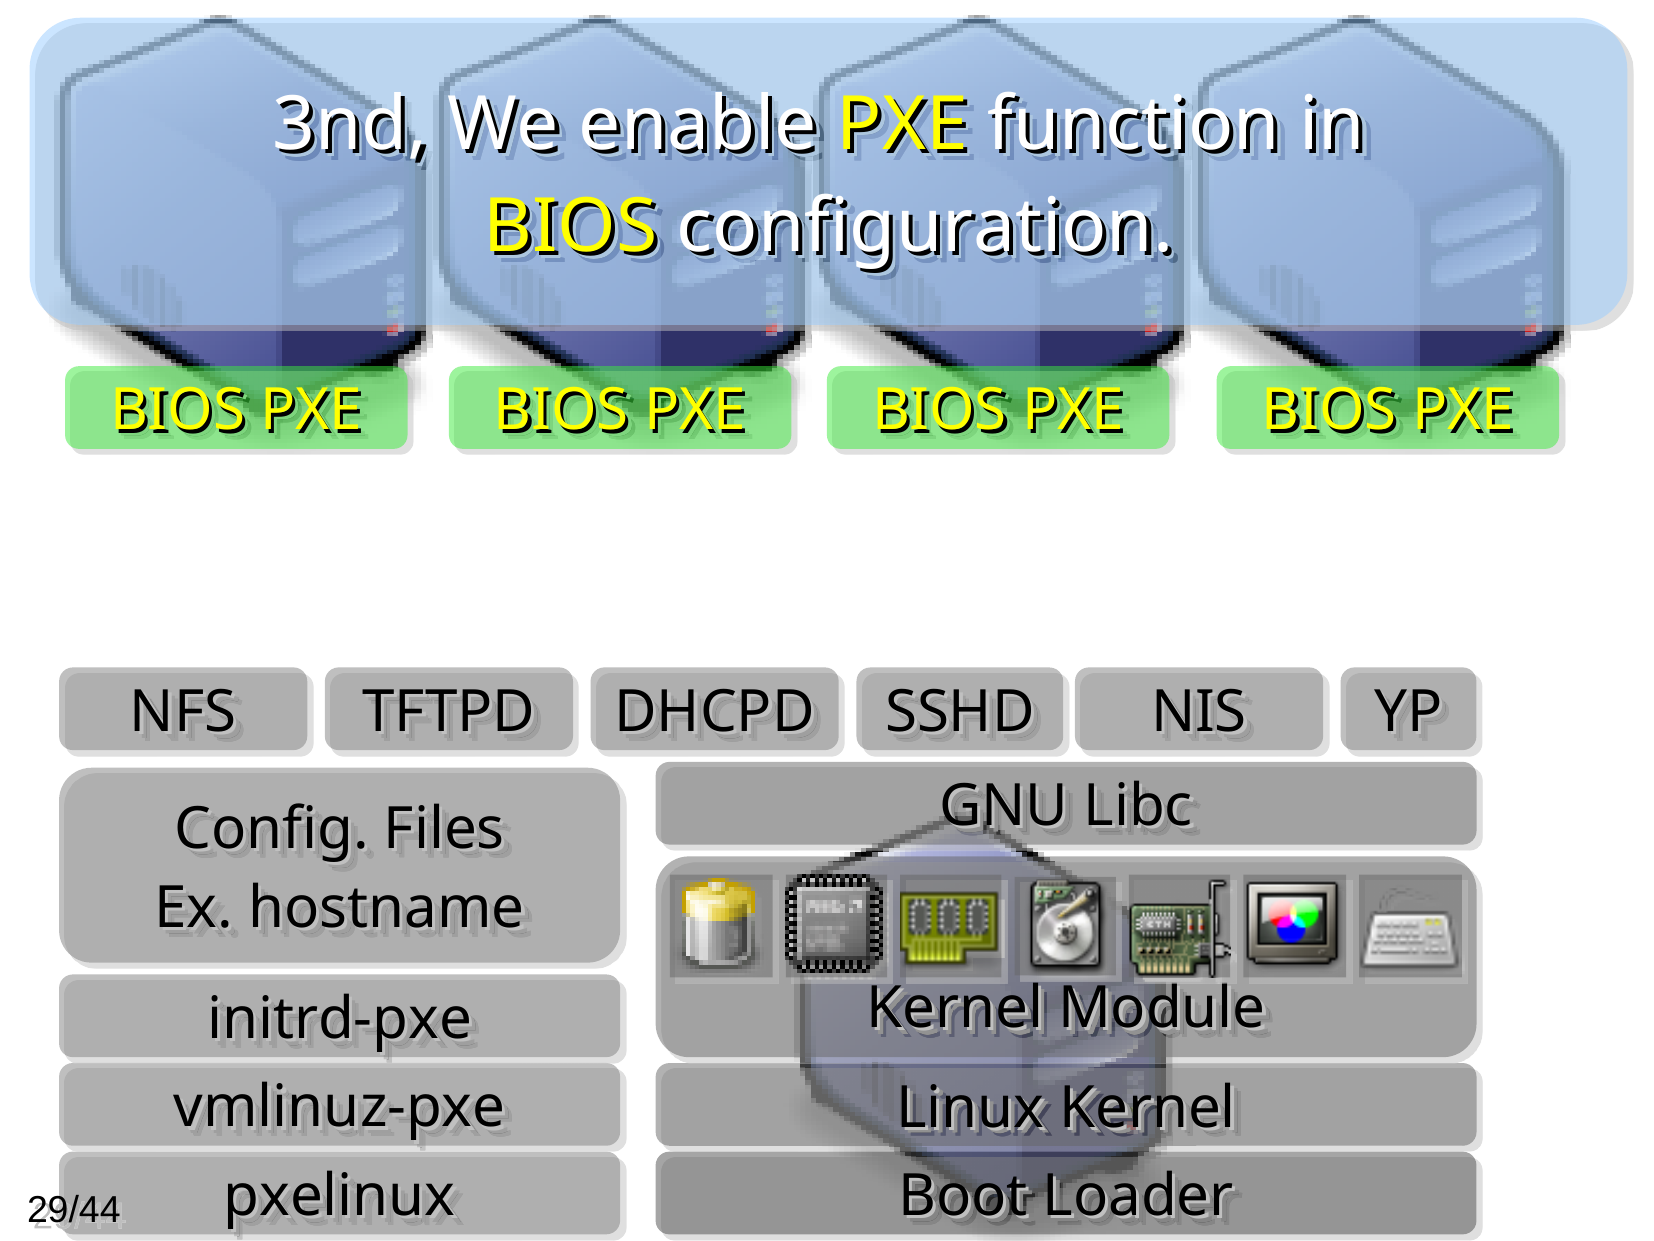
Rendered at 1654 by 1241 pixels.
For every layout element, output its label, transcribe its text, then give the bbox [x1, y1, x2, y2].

picture [767, 1146, 1211, 1151]
text_box Config. Files Ex. hostname [59, 767, 621, 963]
picture [1014, 876, 1116, 976]
picture [785, 874, 888, 978]
text_box GNU Libc [655, 761, 1477, 845]
text_box NIS [1074, 667, 1324, 751]
text_box TFTPD [324, 667, 574, 751]
picture [669, 874, 773, 978]
text_box BIOS PXE [448, 366, 792, 449]
text_box Linux Kernel [655, 1063, 1477, 1146]
picture [1128, 874, 1231, 978]
text_box BIOS PXE [1216, 366, 1560, 449]
text_box SSHD [856, 667, 1064, 751]
picture [767, 1235, 1211, 1241]
text_box BIOS PXE [826, 366, 1170, 449]
picture [27, 2, 1609, 502]
text_box Kernel Module [655, 856, 1477, 1058]
text_box BIOS PXE [65, 366, 408, 449]
text_box initrd-pxe [59, 974, 621, 1058]
text_box Boot Loader [655, 1151, 1477, 1235]
picture [767, 1058, 1211, 1063]
text_box NFS [59, 667, 308, 751]
picture [1359, 874, 1462, 978]
text_box 3nd, We enable PXE function in BIOS configuration. [29, 17, 1628, 325]
picture [900, 874, 1002, 978]
text_box vmlinuz-pxe [59, 1062, 621, 1146]
text_box DHCPD [590, 667, 839, 751]
text_box pxelinux [59, 1151, 621, 1235]
text_box 16/44 [0, 1181, 148, 1239]
text_box YP [1340, 667, 1477, 751]
picture [767, 845, 1211, 856]
picture [1243, 874, 1347, 978]
